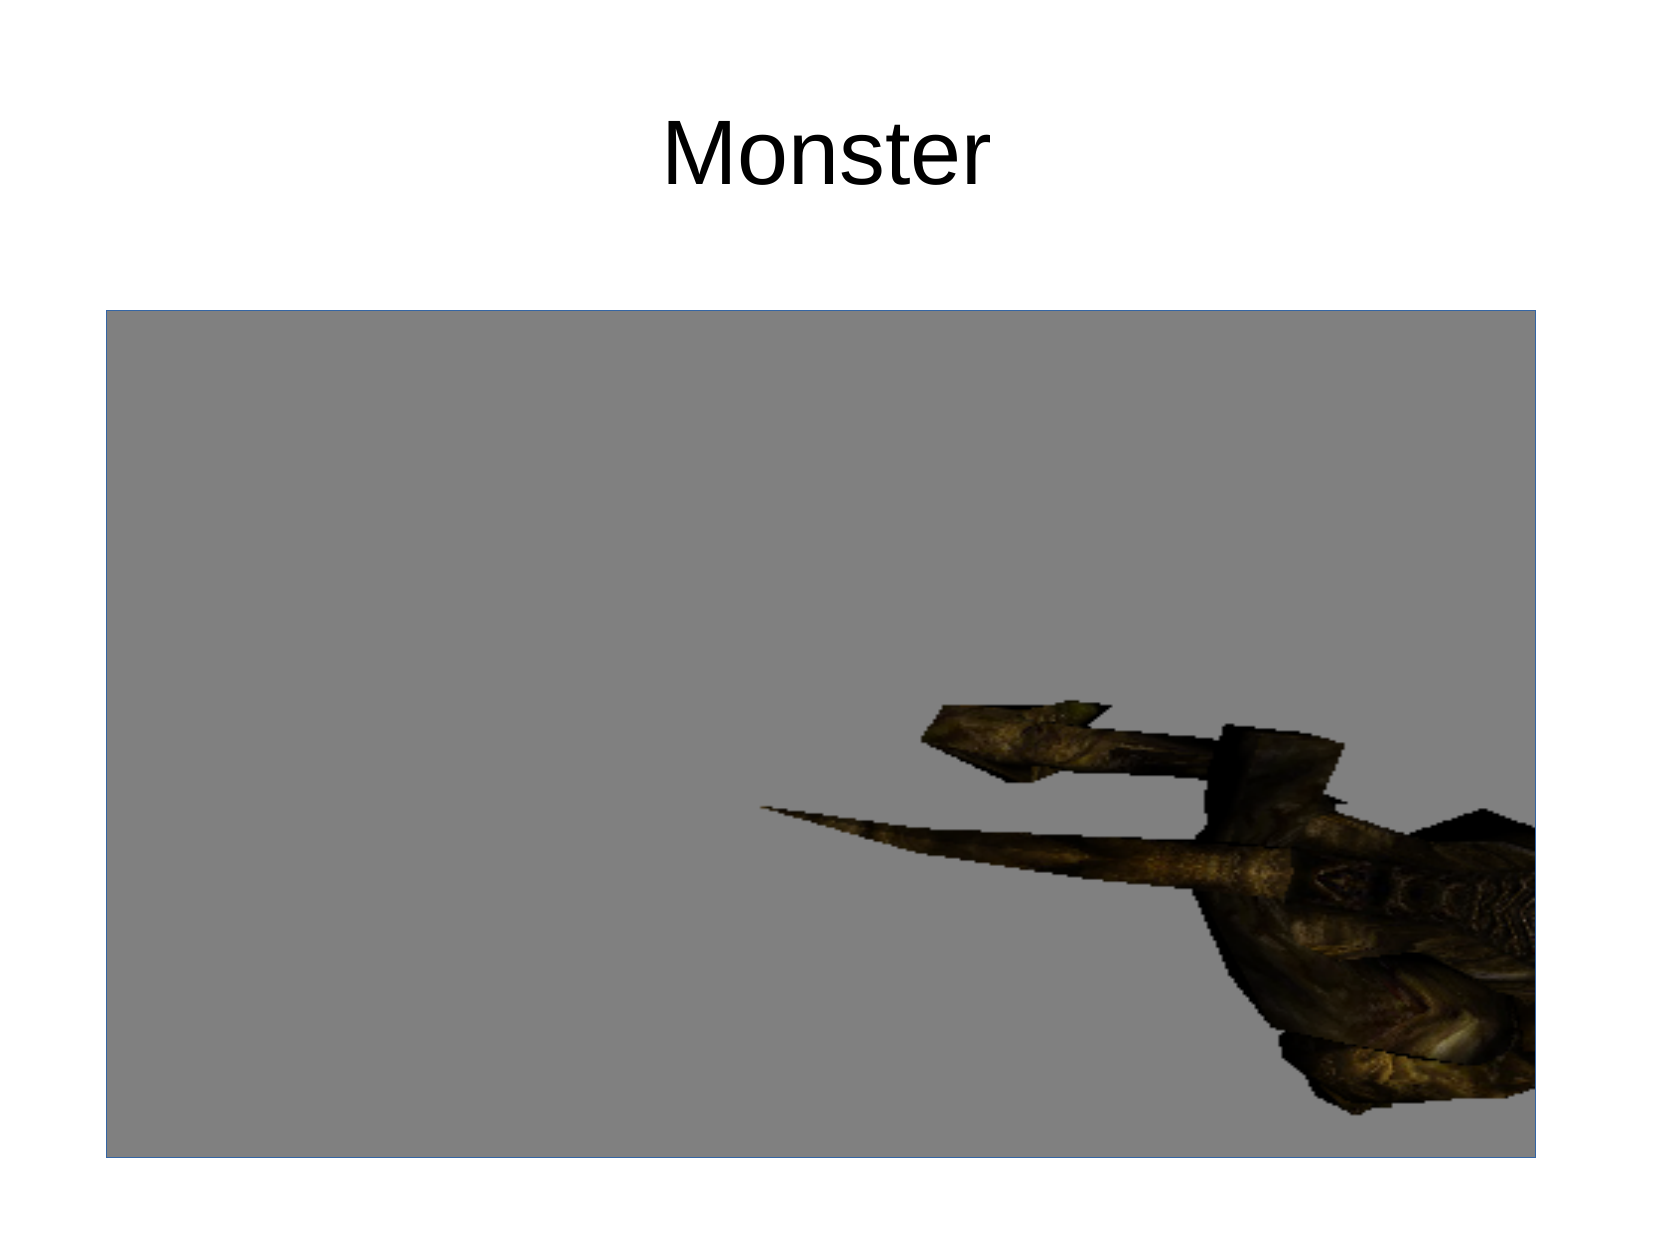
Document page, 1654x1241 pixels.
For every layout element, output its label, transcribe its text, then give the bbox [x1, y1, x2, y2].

picture [106, 310, 1536, 1158]
title Monster [82, 49, 1571, 257]
